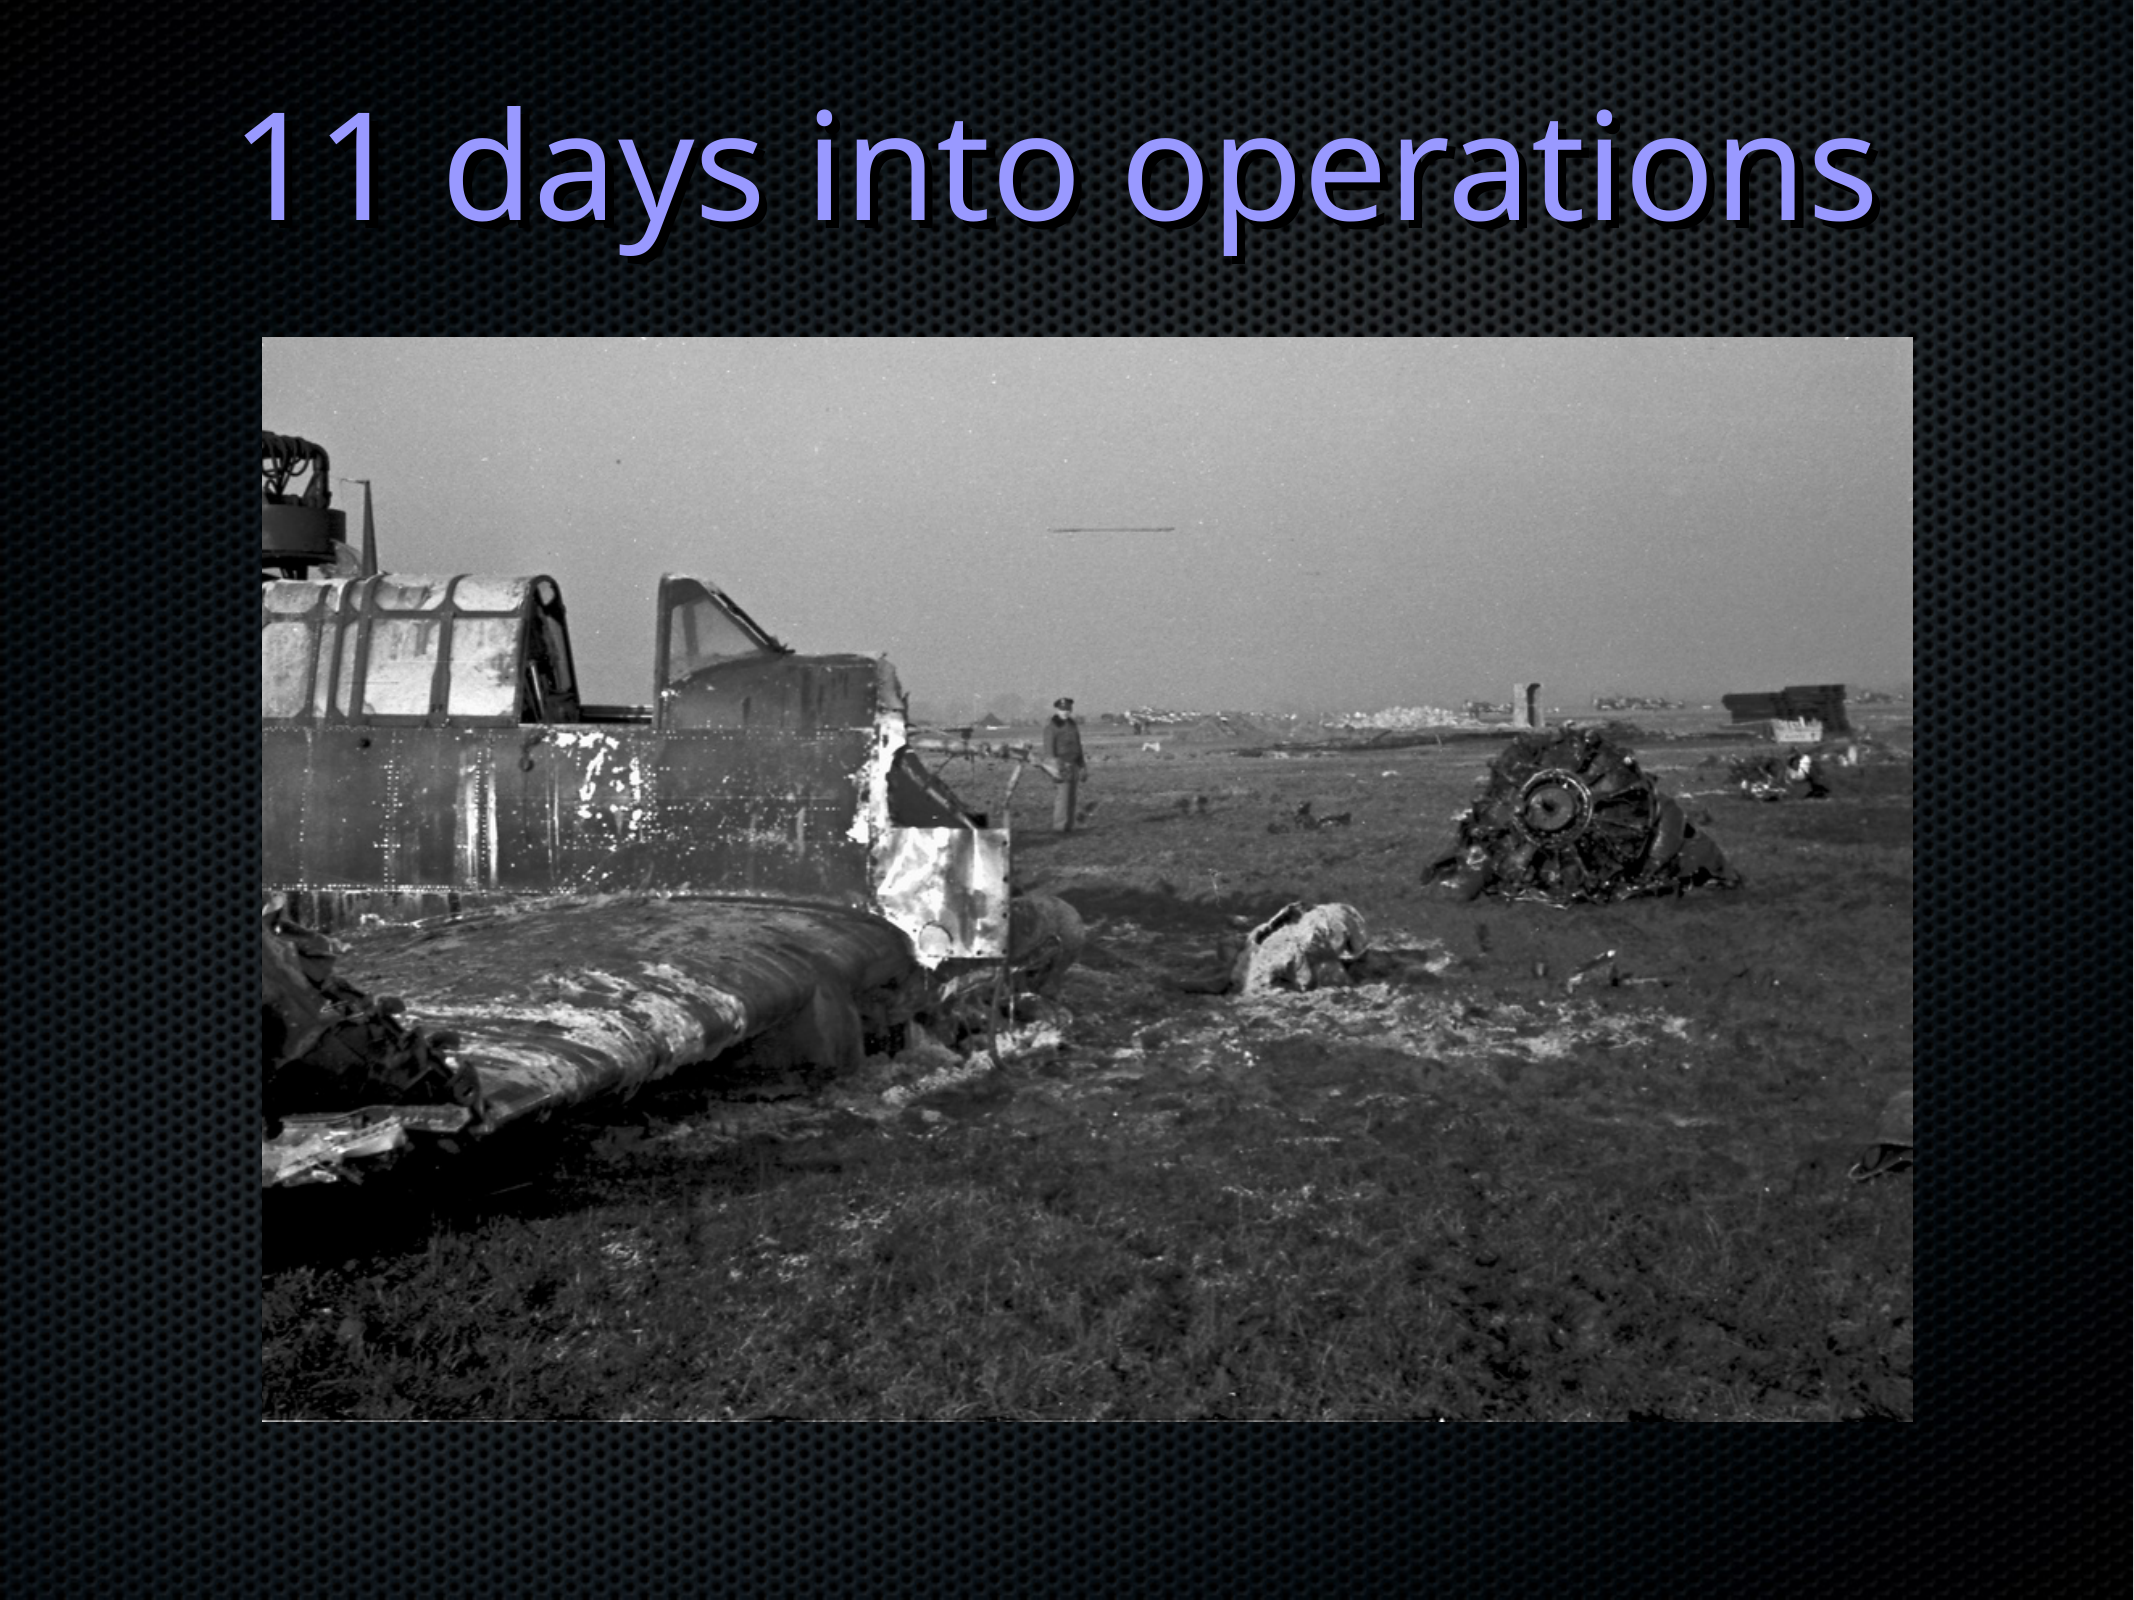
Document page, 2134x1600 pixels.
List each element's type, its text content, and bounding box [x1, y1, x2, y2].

title 11 days into operations [118, 0, 1994, 325]
picture [0, 0, 2134, 1600]
